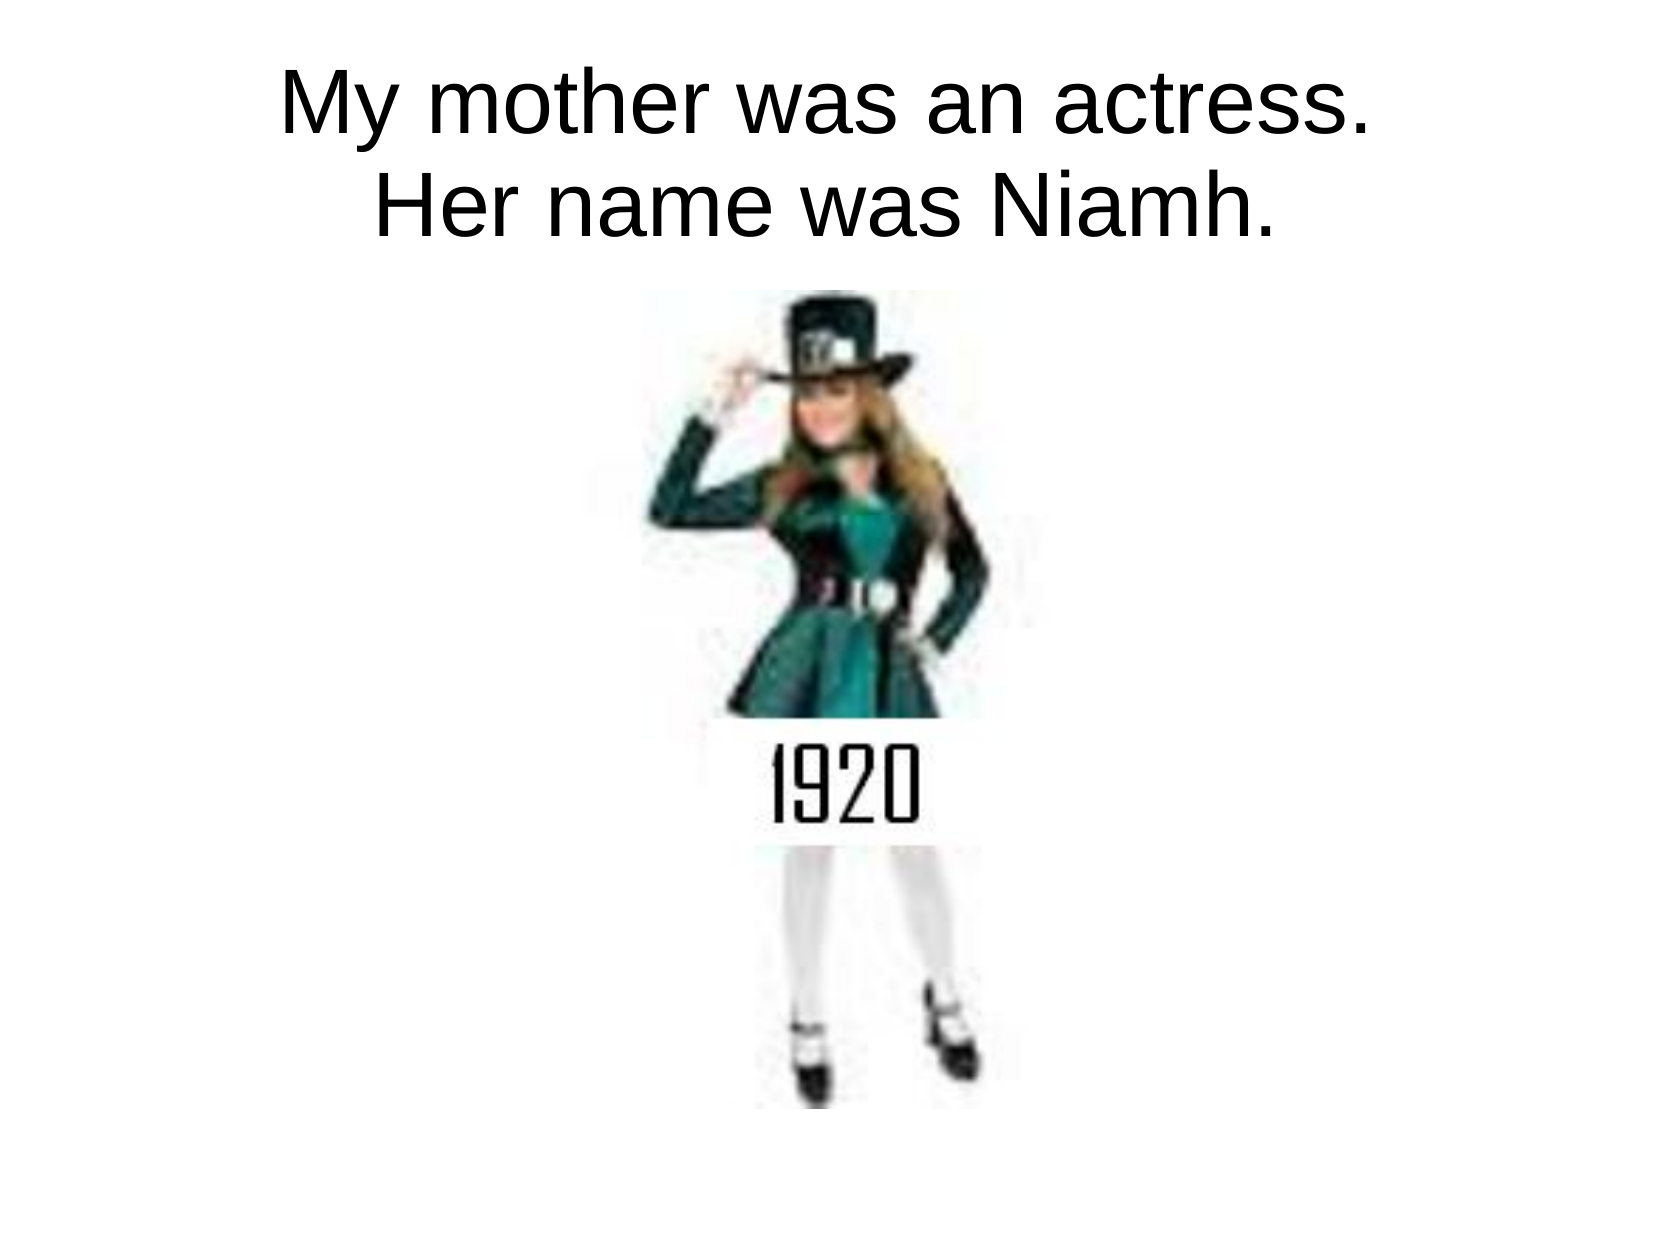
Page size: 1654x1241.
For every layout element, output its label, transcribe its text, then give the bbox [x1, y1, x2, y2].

title My mother was an actress. Her name was Niamh. [82, 0, 1571, 461]
picture [417, 290, 1236, 1109]
